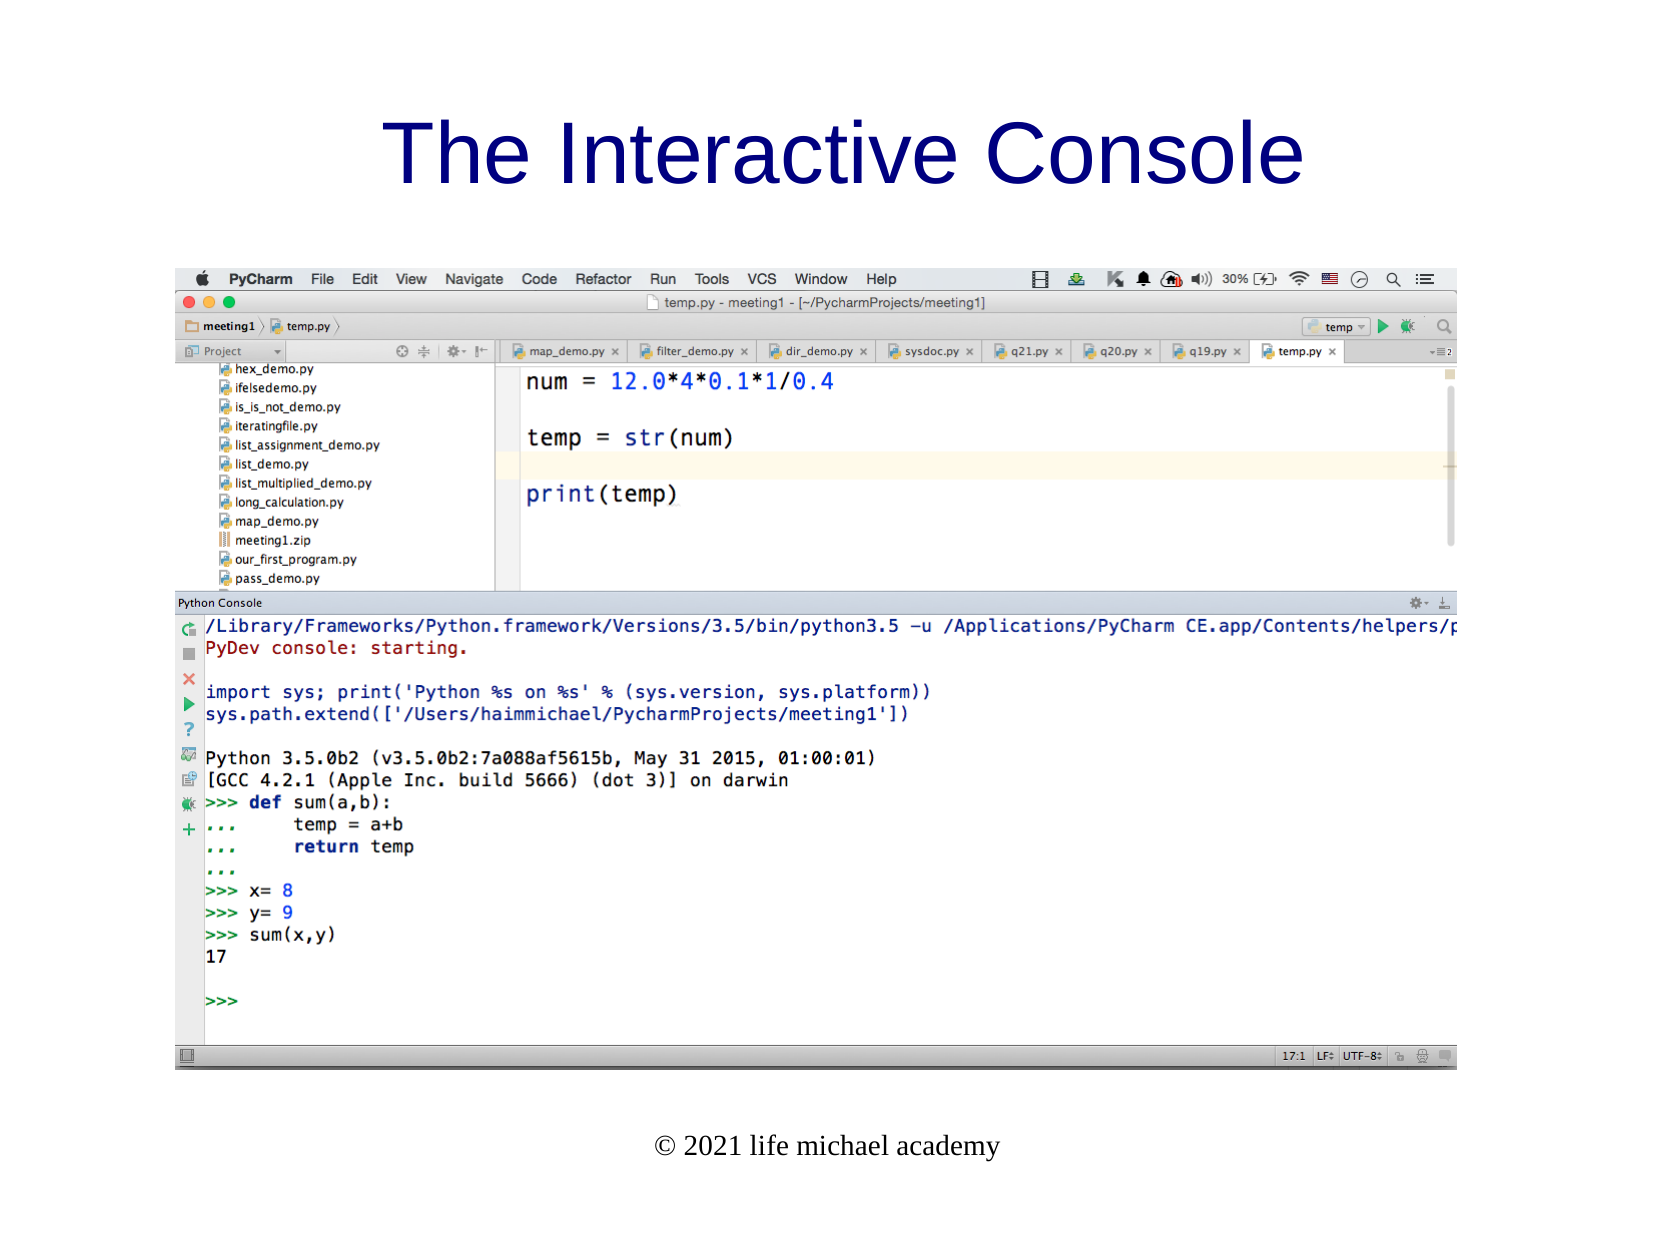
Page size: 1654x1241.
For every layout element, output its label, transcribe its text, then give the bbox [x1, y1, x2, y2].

picture [175, 268, 1457, 1070]
title The Interactive Console [82, 49, 1571, 257]
